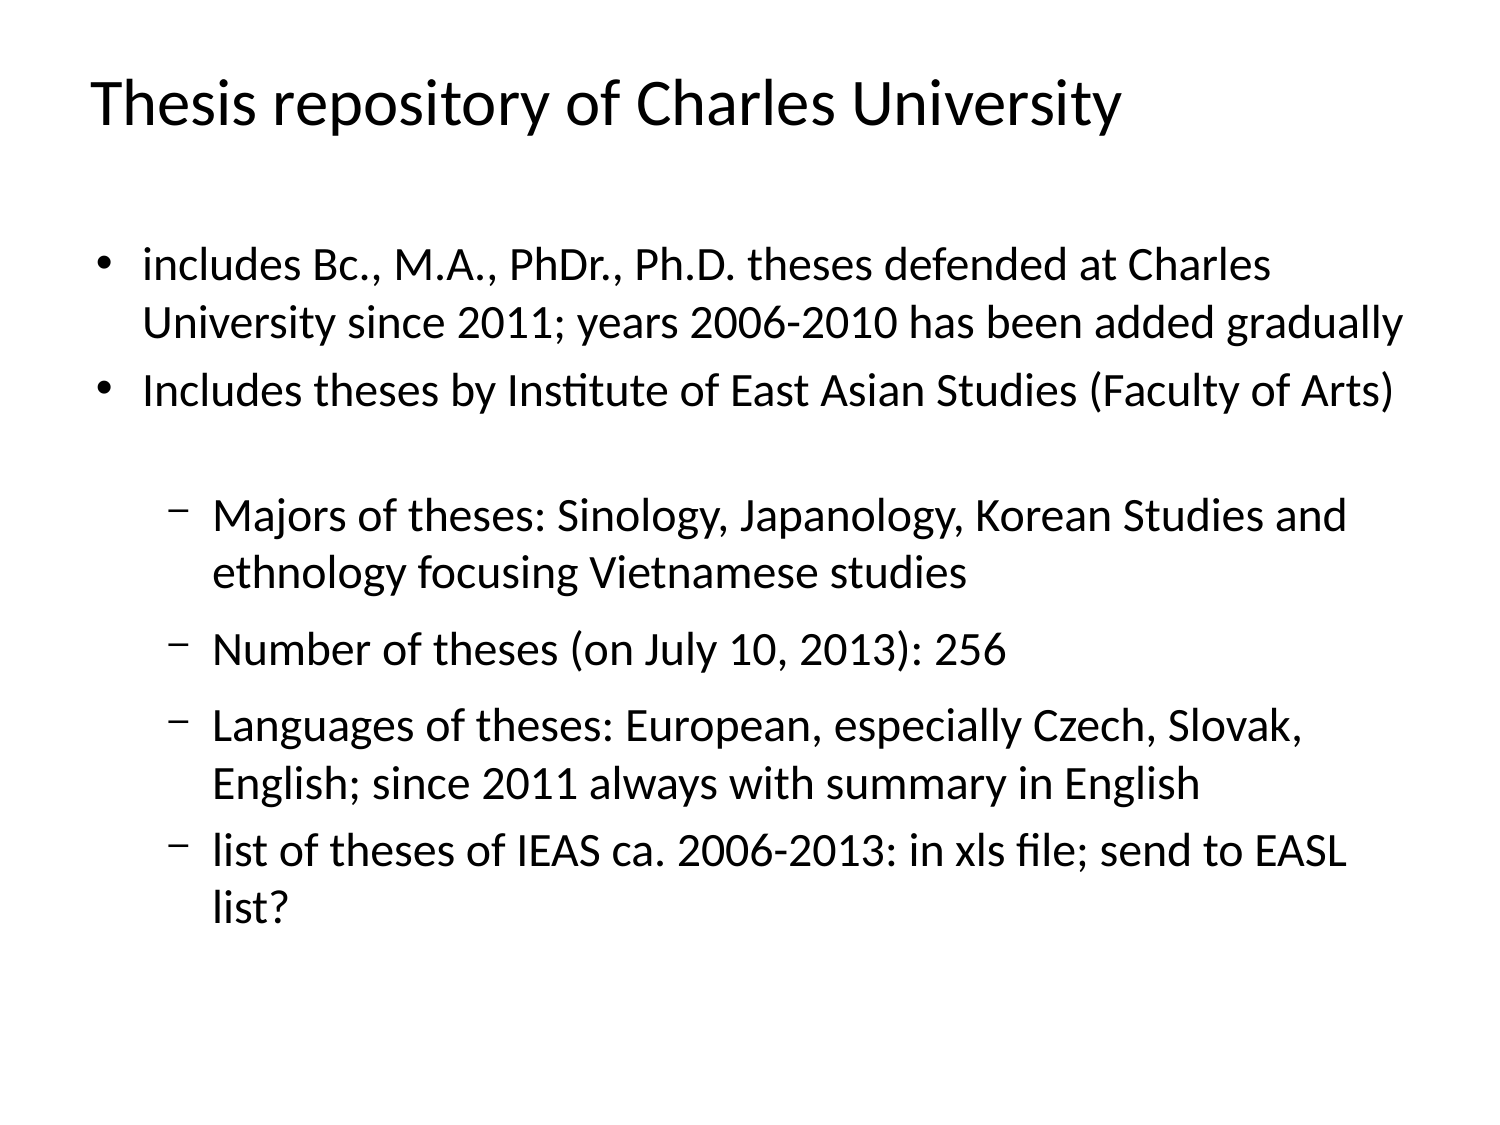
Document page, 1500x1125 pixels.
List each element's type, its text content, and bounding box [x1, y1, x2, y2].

title Thesis repository of Charles University [75, 45, 1425, 233]
list includes Bc., M.A., PhDr., Ph.D. theses defended at Charles University since 2011; years 2006-2010 has been added gradually Includes theses by Institute of East Asian Studies (Faculty of Arts) Majors of theses: Sinology, Japanology, Korean Studies and ethnology focusing Vietnamese studies Number of theses (on July 10, 2013): 256 Languages of theses: European, especially Czech, Slovak, English; since 2011 always with summary in English list of theses of IEAS ca. 2006-2013: in xls file; send to EASL list? [80, 149, 1431, 1005]
